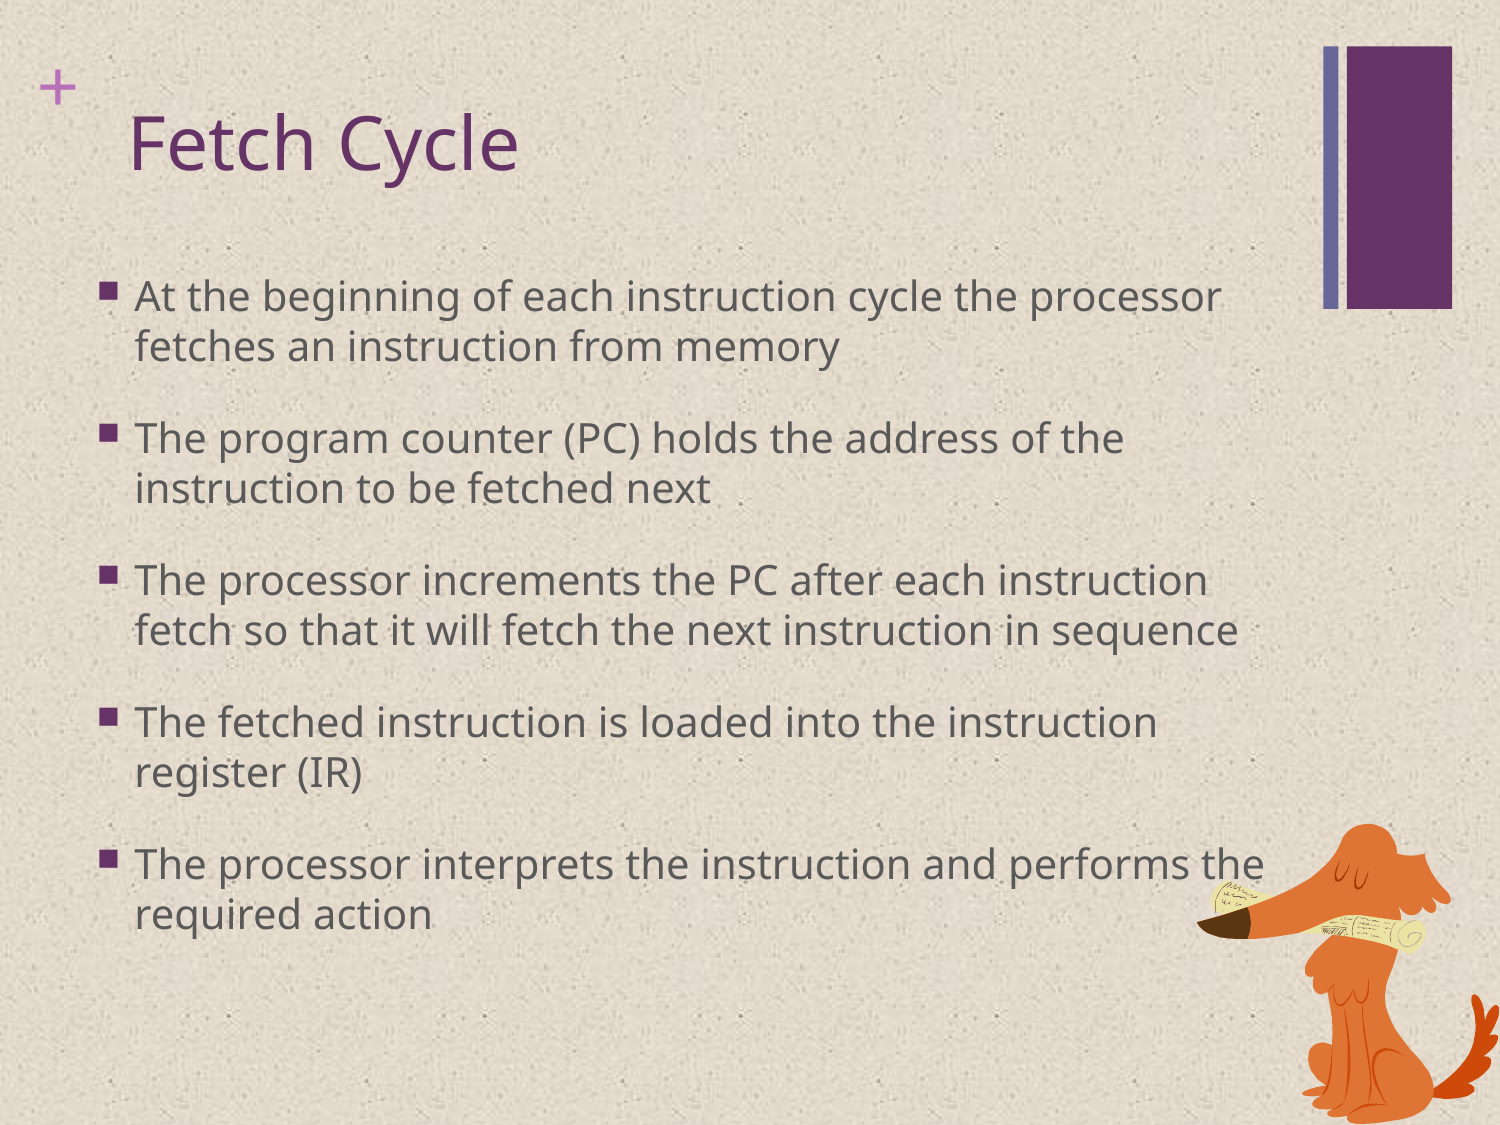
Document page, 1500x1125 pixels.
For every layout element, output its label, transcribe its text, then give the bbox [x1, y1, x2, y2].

picture [0, 0, 1500, 1125]
title Fetch Cycle [112, 87, 1353, 271]
list At the beginning of each instruction cycle the processor fetches an instruction from memory The program counter (PC) holds the address of the instruction to be fetched next The processor increments the PC after each instruction fetch so that it will fetch the next instruction in sequence The fetched instruction is loaded into the instruction register (IR) The processor interprets the instruction and performs the required action [81, 262, 1300, 1075]
